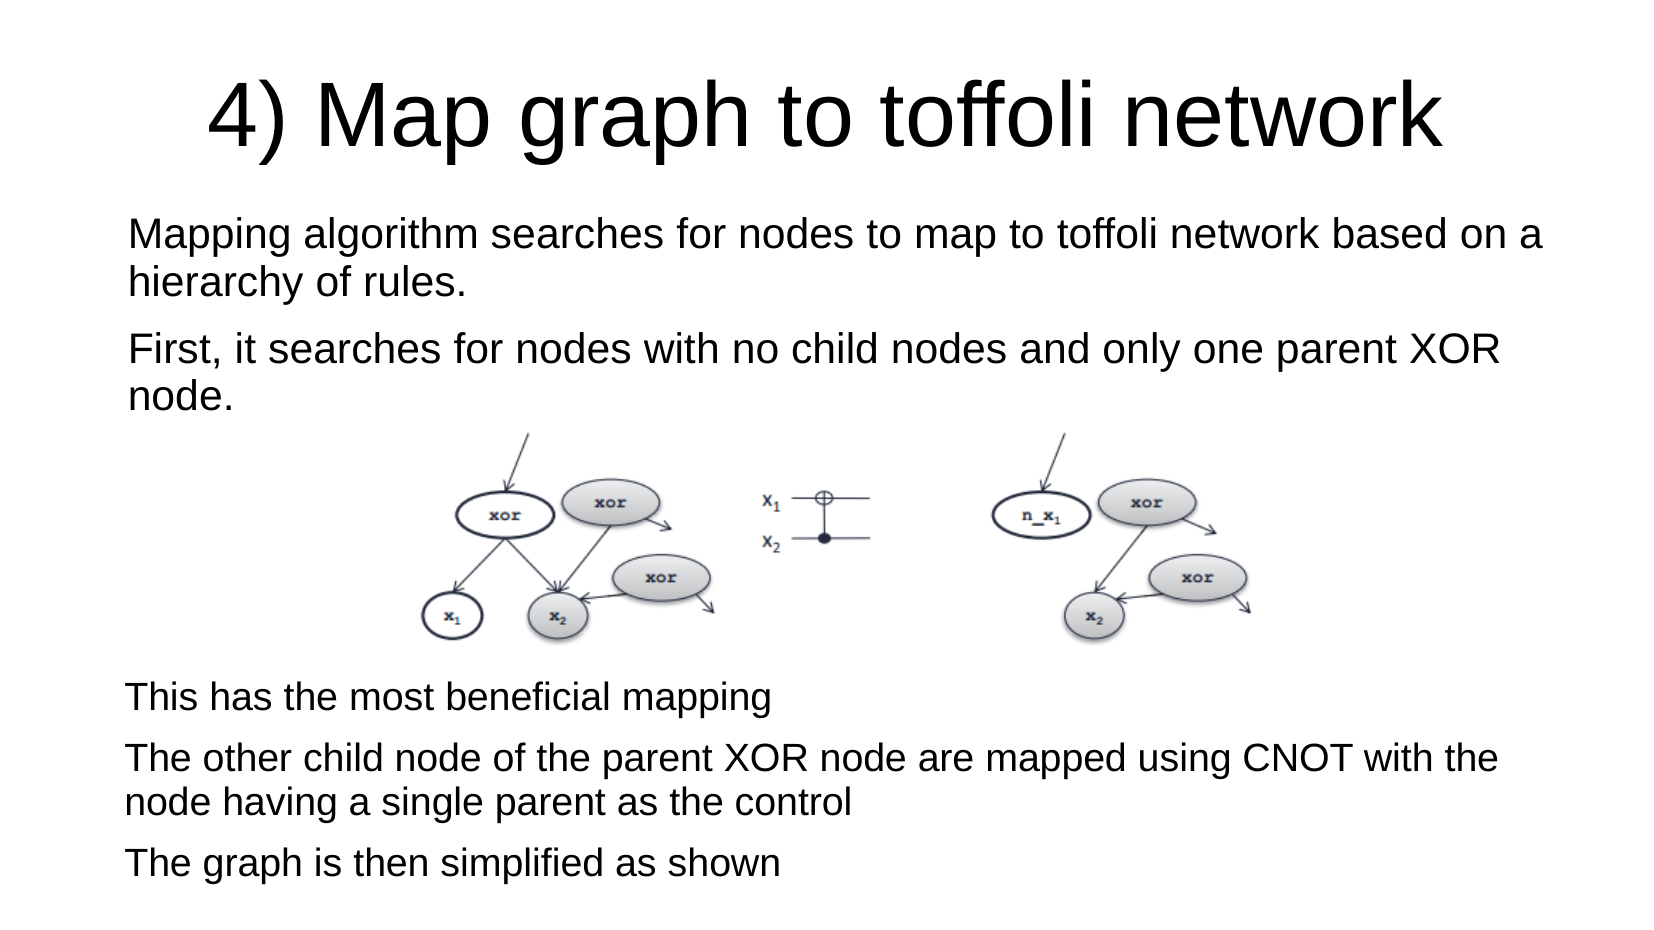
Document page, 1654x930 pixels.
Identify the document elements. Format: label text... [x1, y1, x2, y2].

picture [284, 420, 1391, 646]
title 4) Map graph to toffoli network [82, 37, 1571, 193]
list Mapping algorithm searches for nodes to map to toffoli network based on a hierarchy of rules. First, it searches for nodes with no child nodes and only one parent XOR node. [82, 209, 1575, 420]
list This has the most beneficial mapping The other child node of the parent XOR node are mapped using CNOT with the node having a single parent as the control The graph is then simplified as shown [82, 674, 1575, 885]
